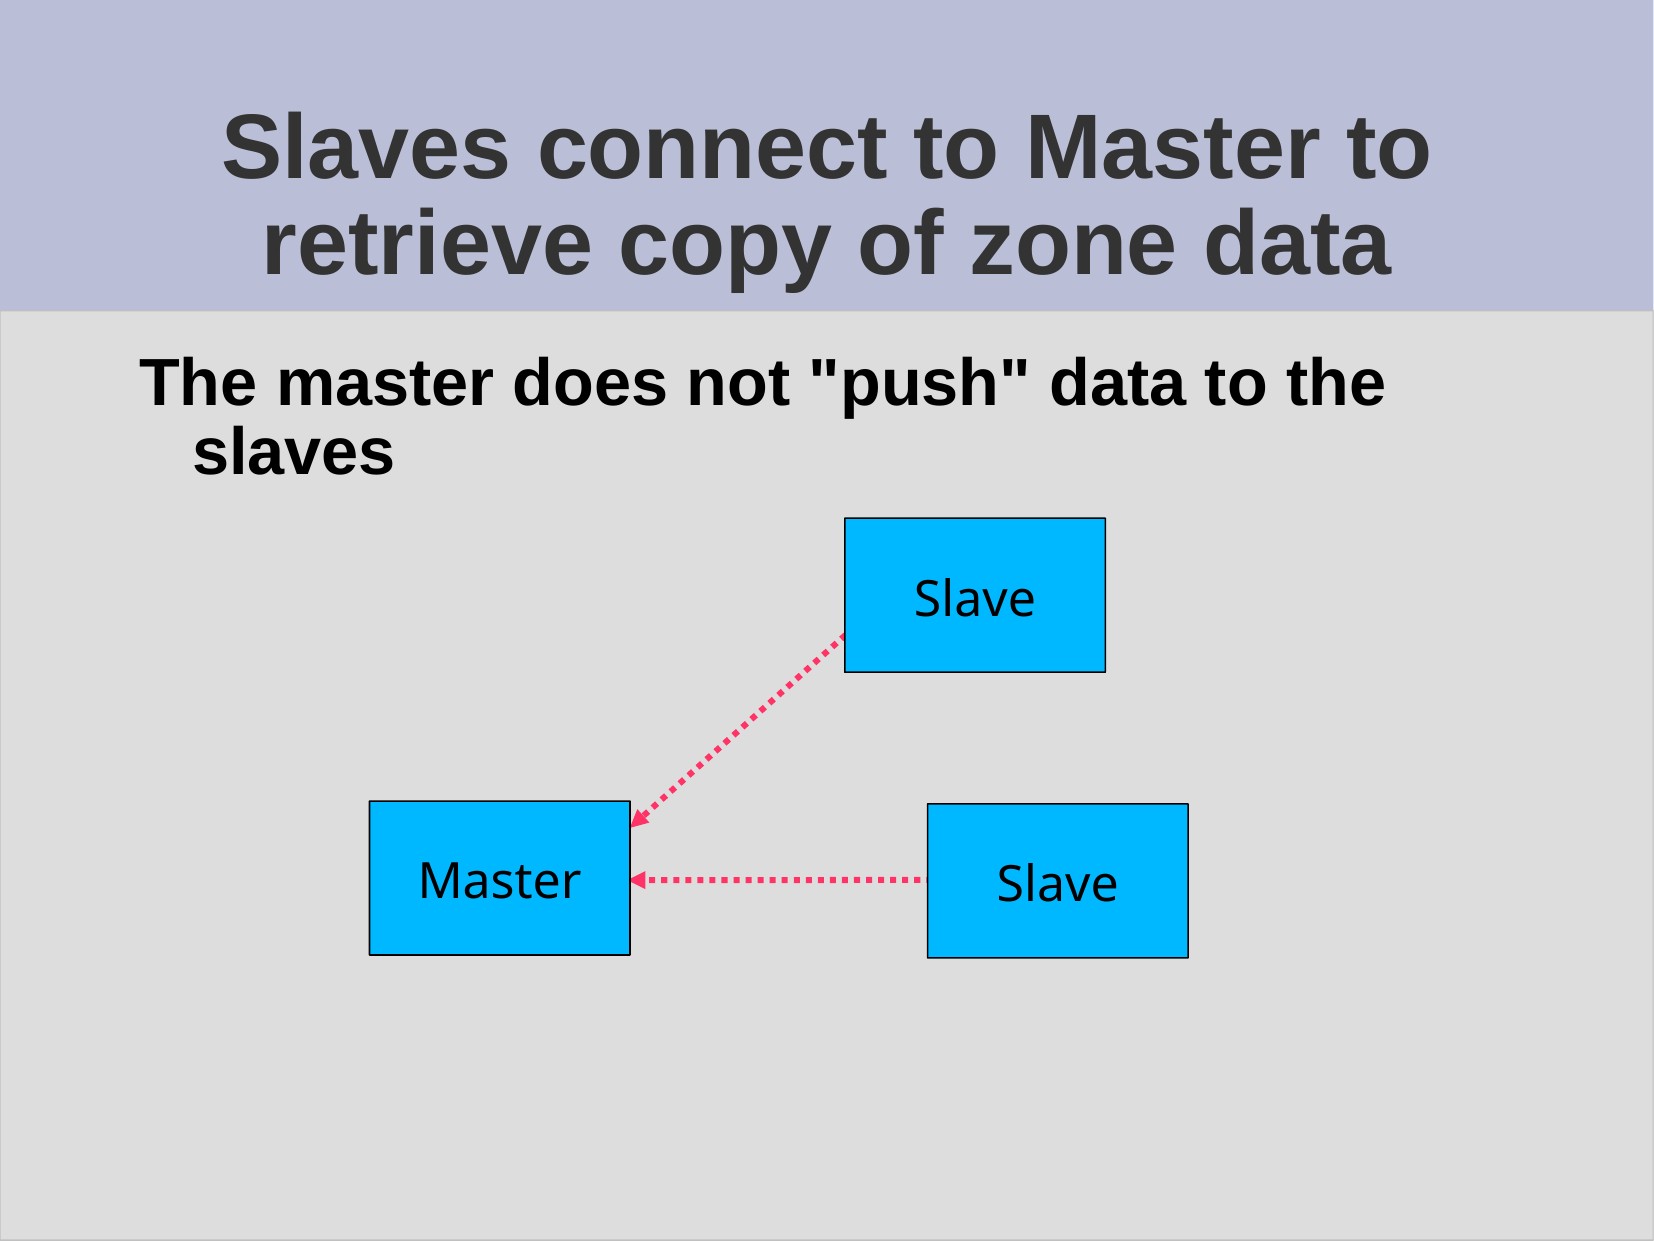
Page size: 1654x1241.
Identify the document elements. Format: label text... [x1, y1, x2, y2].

list The master does not "push" data to the slaves [121, 344, 1534, 1127]
title Slaves connect to Master to retrieve copy of zone data [121, 89, 1534, 301]
text_box Slave [927, 803, 1189, 958]
text_box Slave [844, 518, 1106, 673]
text_box Master [369, 801, 631, 955]
